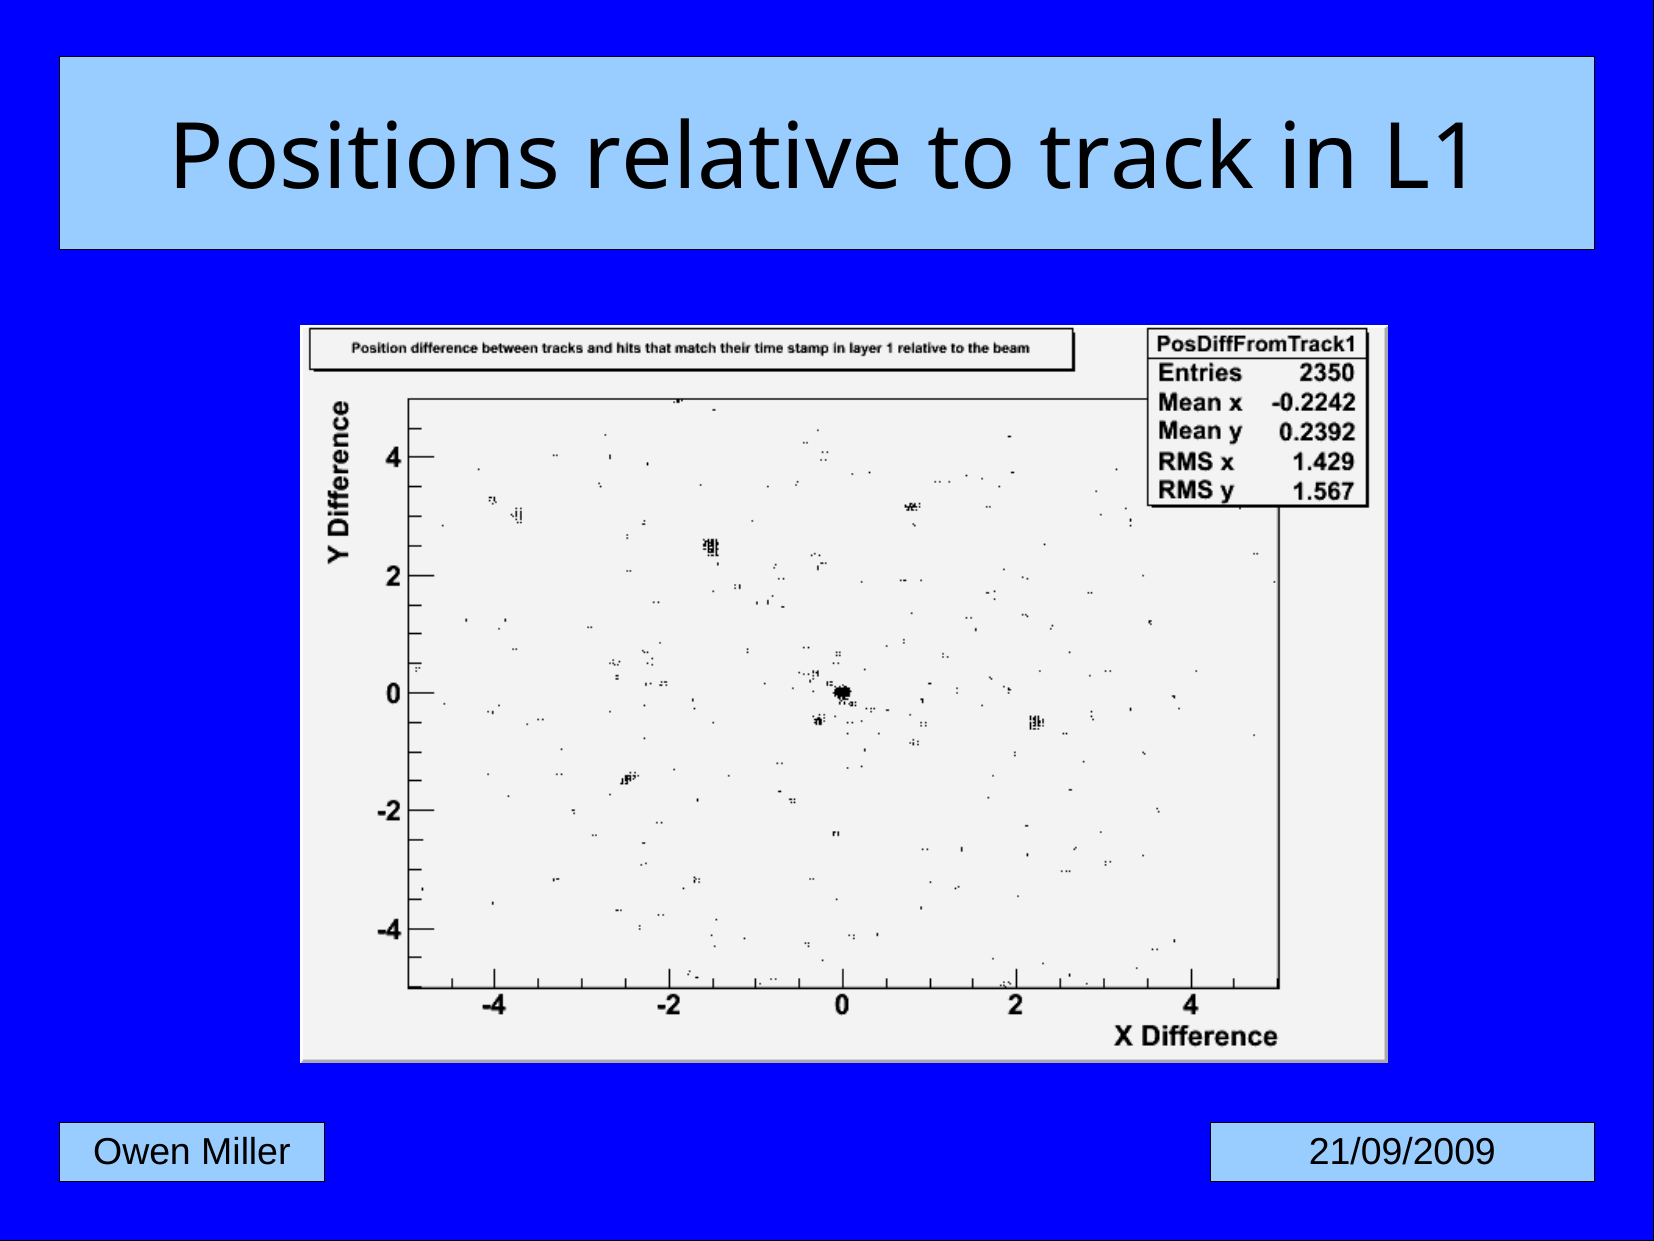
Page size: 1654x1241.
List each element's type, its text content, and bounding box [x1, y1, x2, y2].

text_box [0, 0, 1654, 1241]
text_box Owen Miller [59, 1122, 325, 1182]
picture [300, 325, 1388, 1063]
text_box 21/09/2009 [1210, 1122, 1595, 1182]
title Positions relative to track in L1 [59, 56, 1595, 250]
